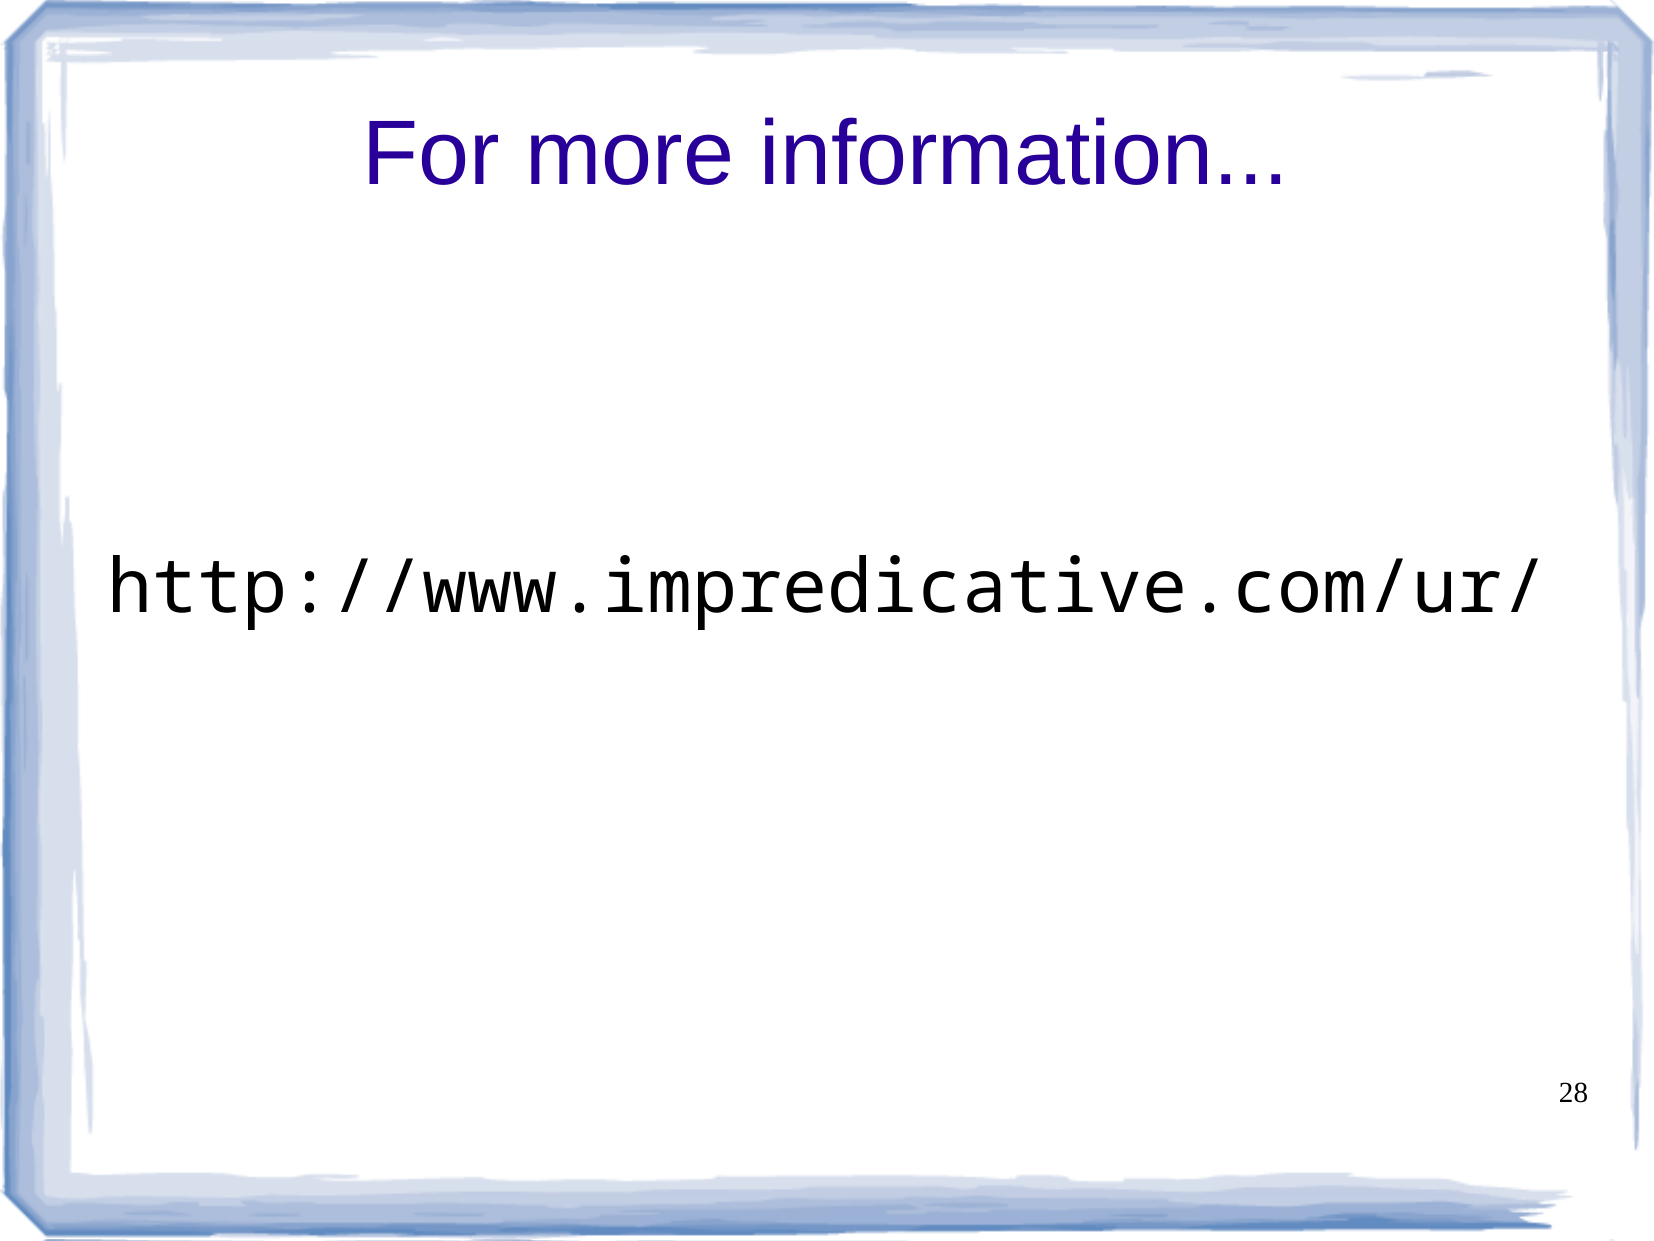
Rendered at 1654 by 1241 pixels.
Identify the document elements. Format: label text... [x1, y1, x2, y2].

title For more information... [82, 56, 1571, 250]
picture [0, 0, 1654, 1241]
text_box http://www.impredicative.com/ur/ [92, 525, 1593, 627]
